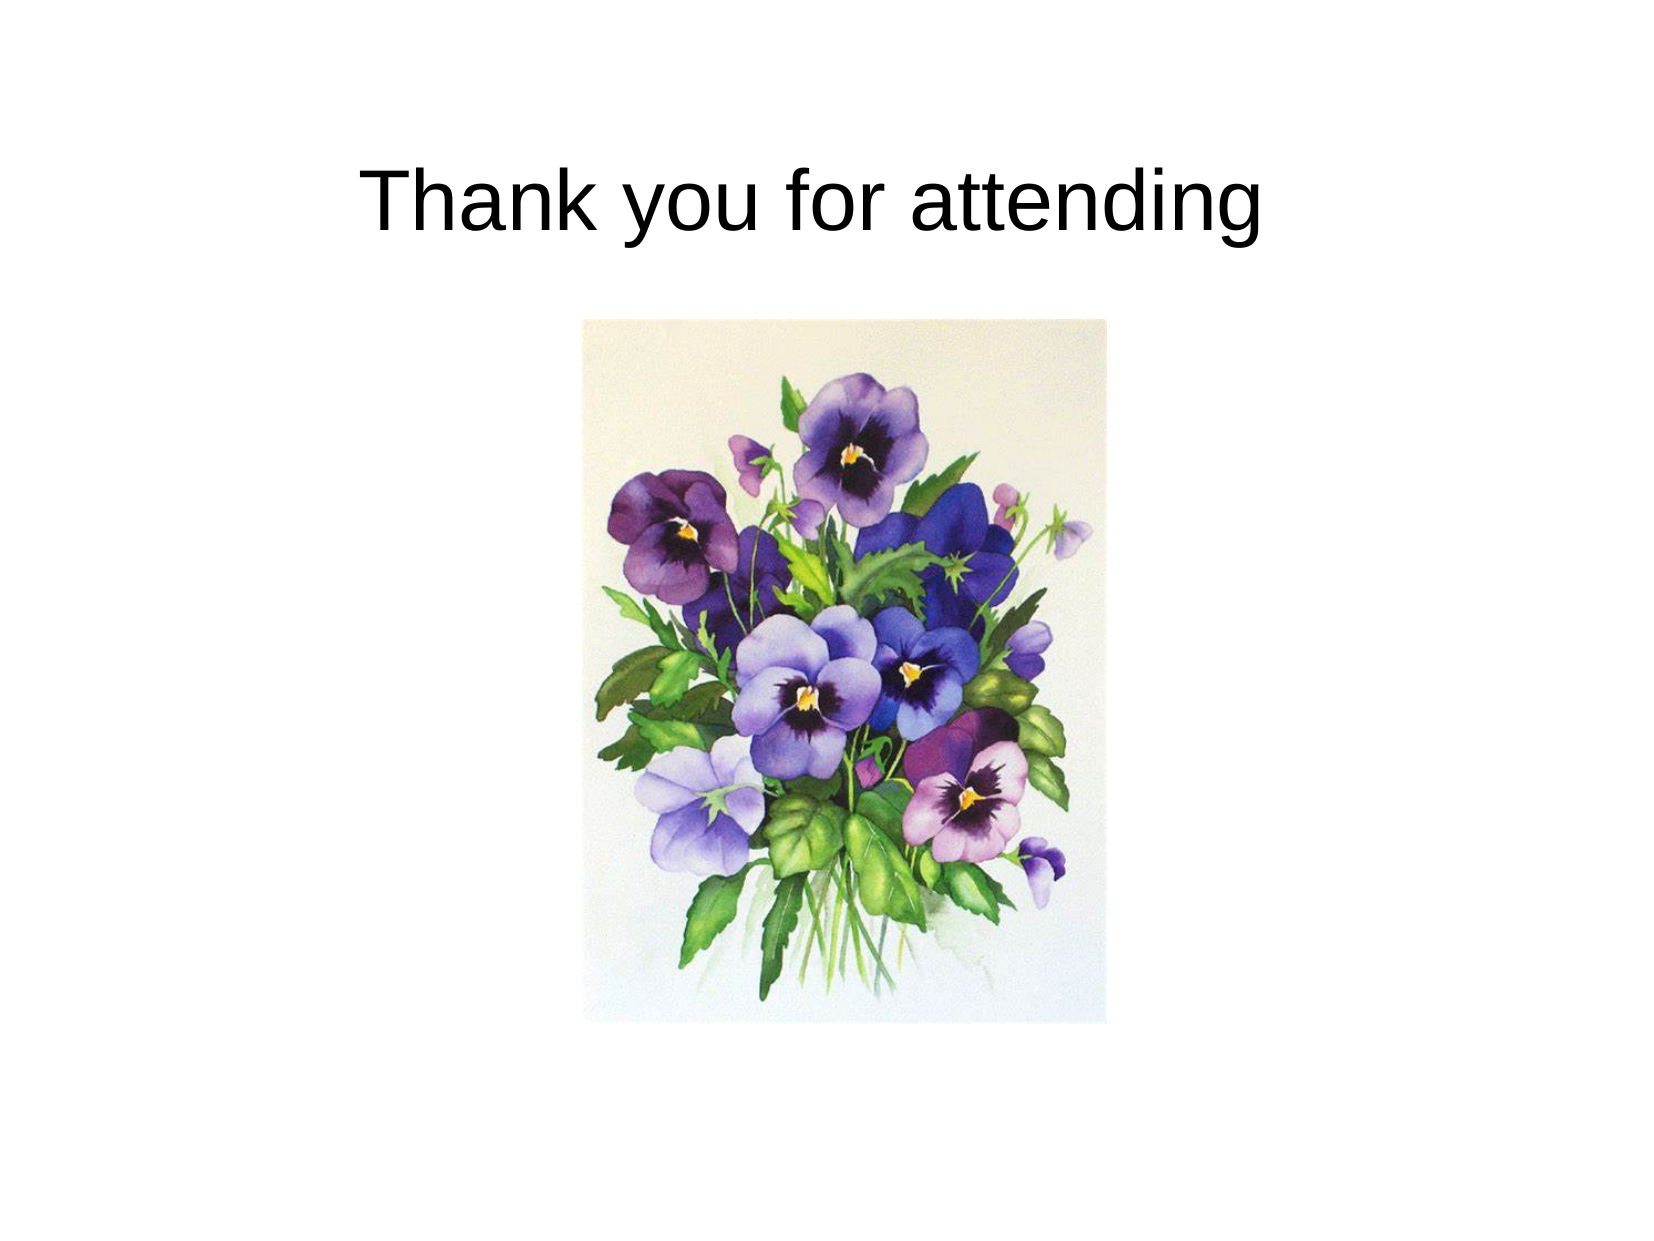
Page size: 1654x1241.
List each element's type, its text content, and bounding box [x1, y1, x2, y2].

picture [582, 319, 1107, 1024]
title Thank you for attending [118, 112, 1506, 281]
